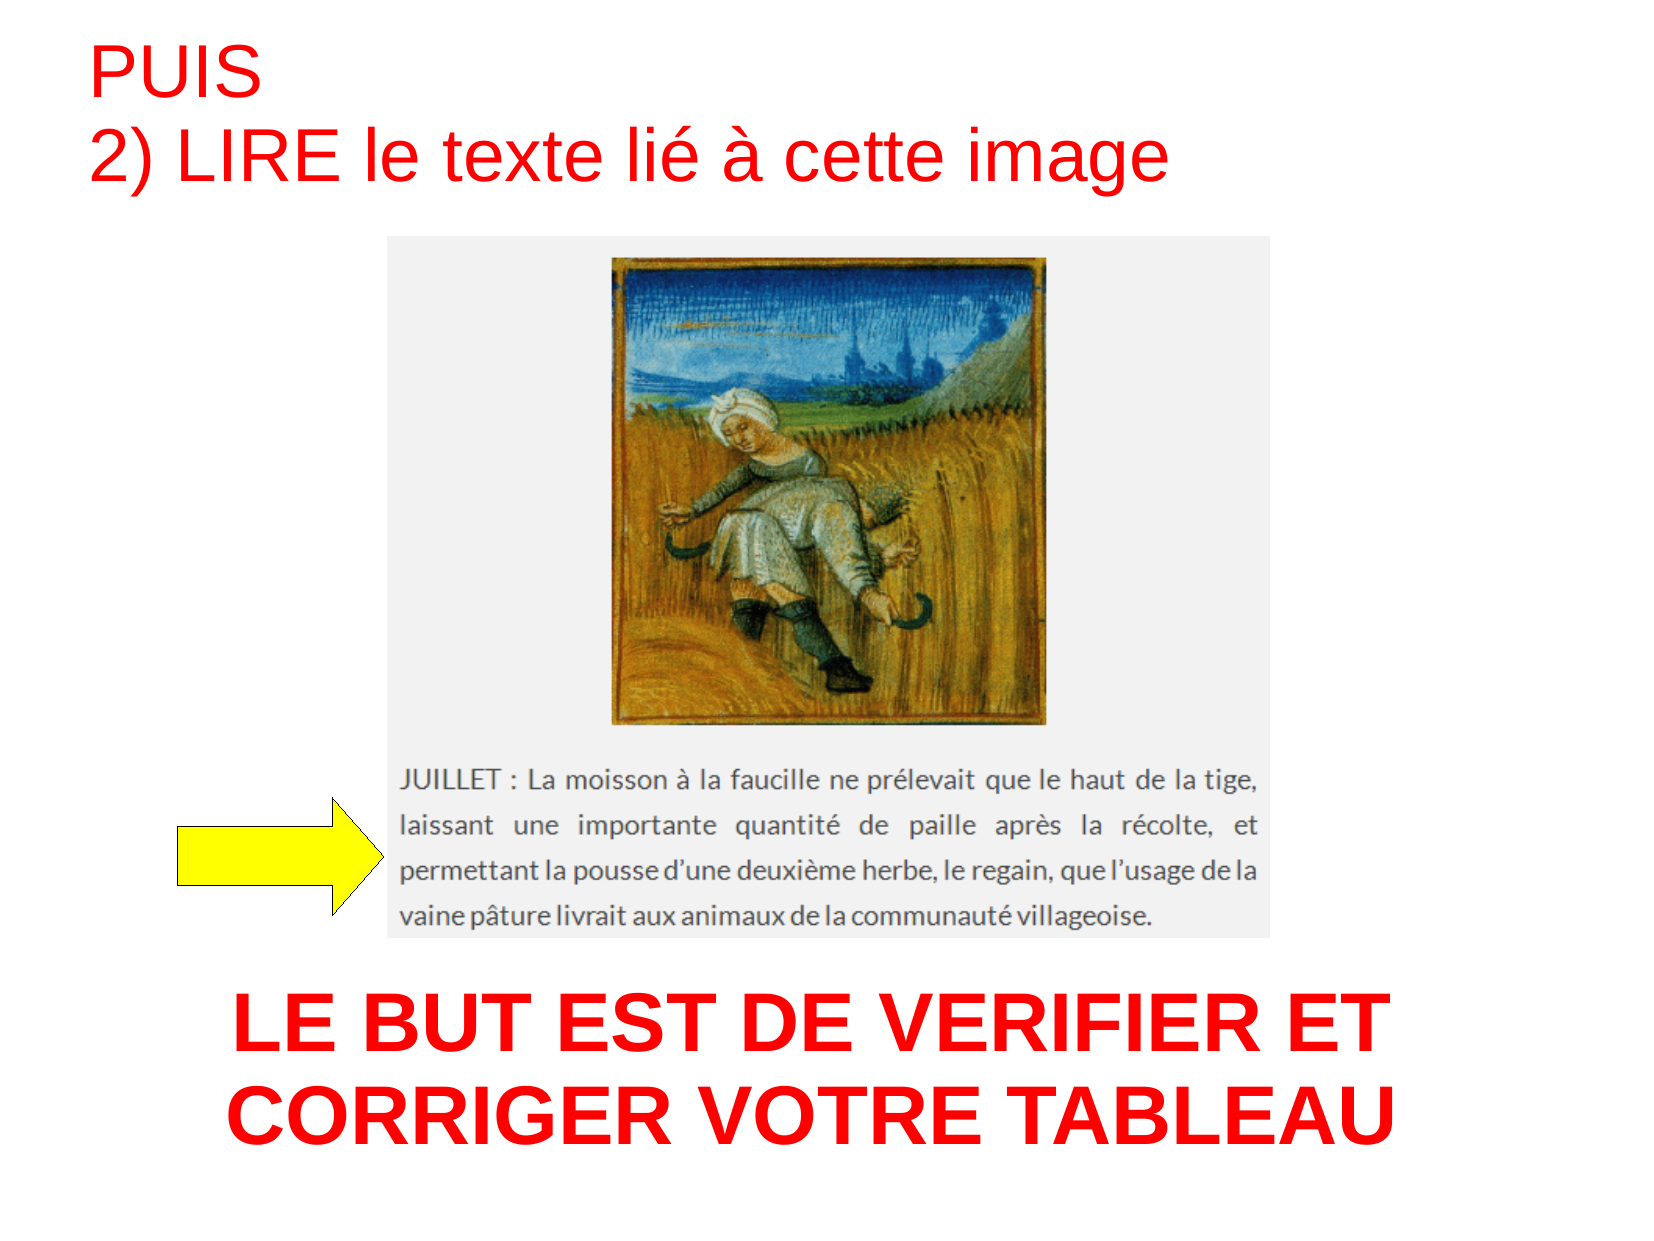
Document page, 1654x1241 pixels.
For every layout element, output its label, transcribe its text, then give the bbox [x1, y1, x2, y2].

text_box [177, 797, 384, 916]
picture [387, 236, 1270, 938]
title PUIS 2) LIRE le texte lié à cette image [88, 29, 1595, 282]
title LE BUT EST DE VERIFIER ET CORRIGER VOTRE TABLEAU [59, 882, 1565, 1241]
